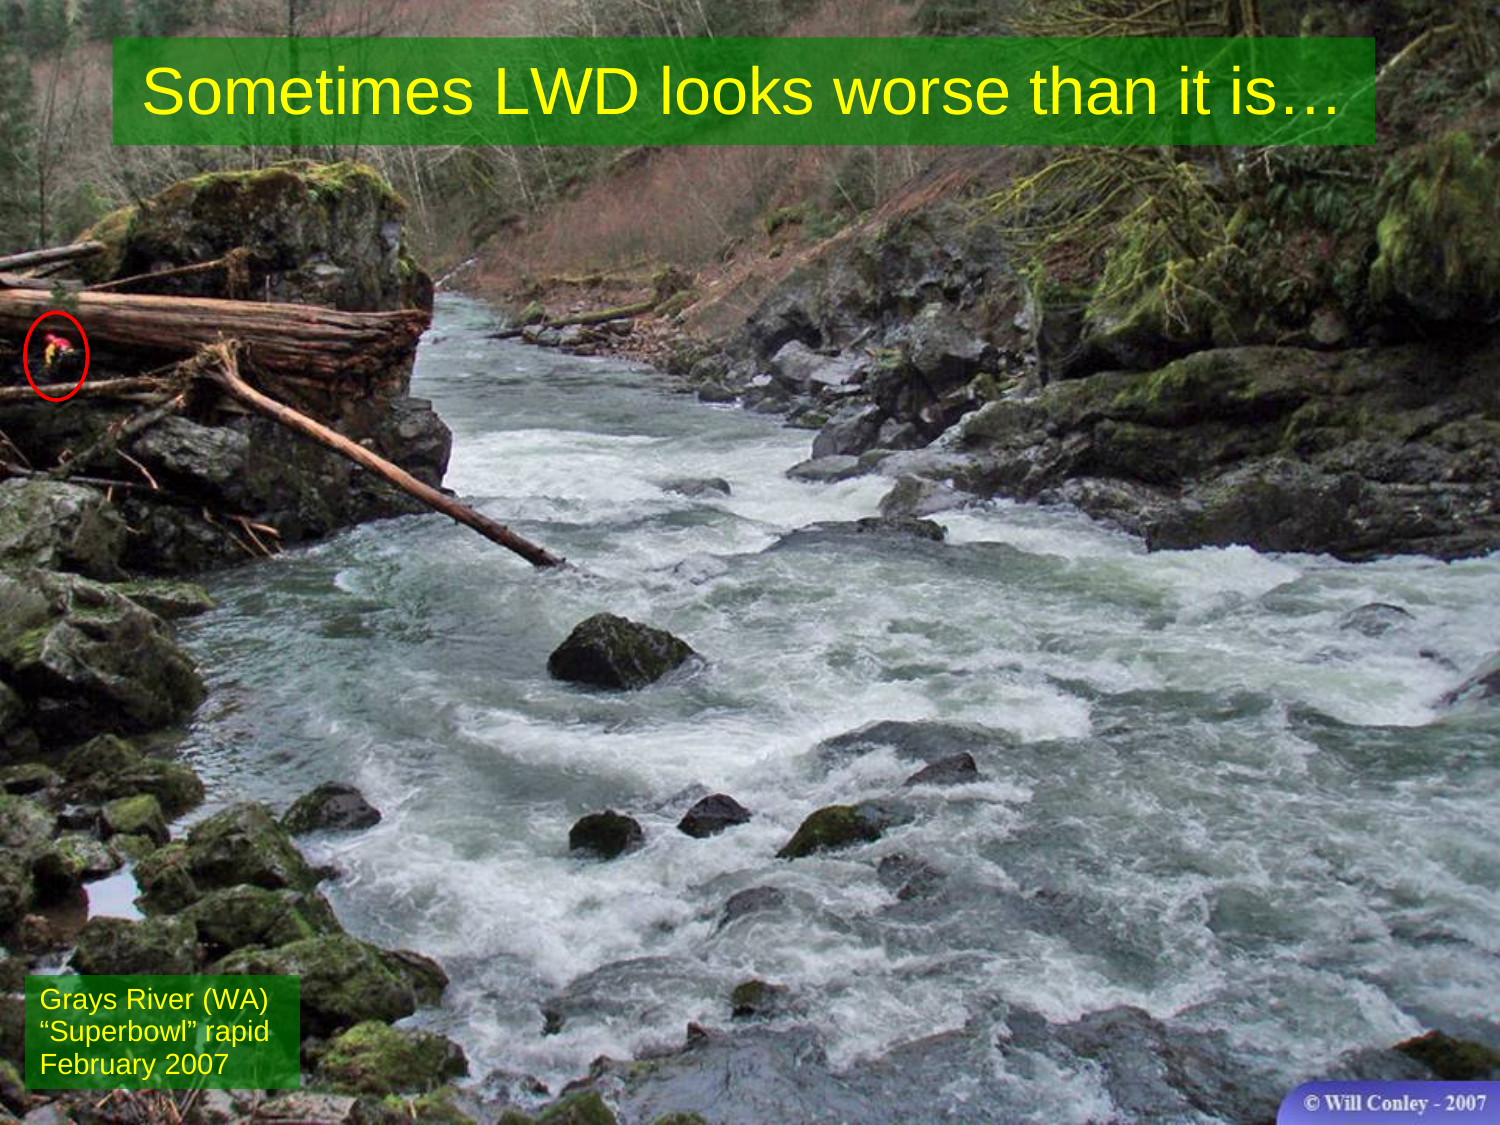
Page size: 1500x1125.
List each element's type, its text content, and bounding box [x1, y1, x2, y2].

text_box Sometimes LWD looks worse than it is… [112, 37, 1376, 146]
picture [0, 0, 1500, 1125]
text_box Grays River (WA) “Superbowl” rapid February 2007 [24, 975, 301, 1089]
